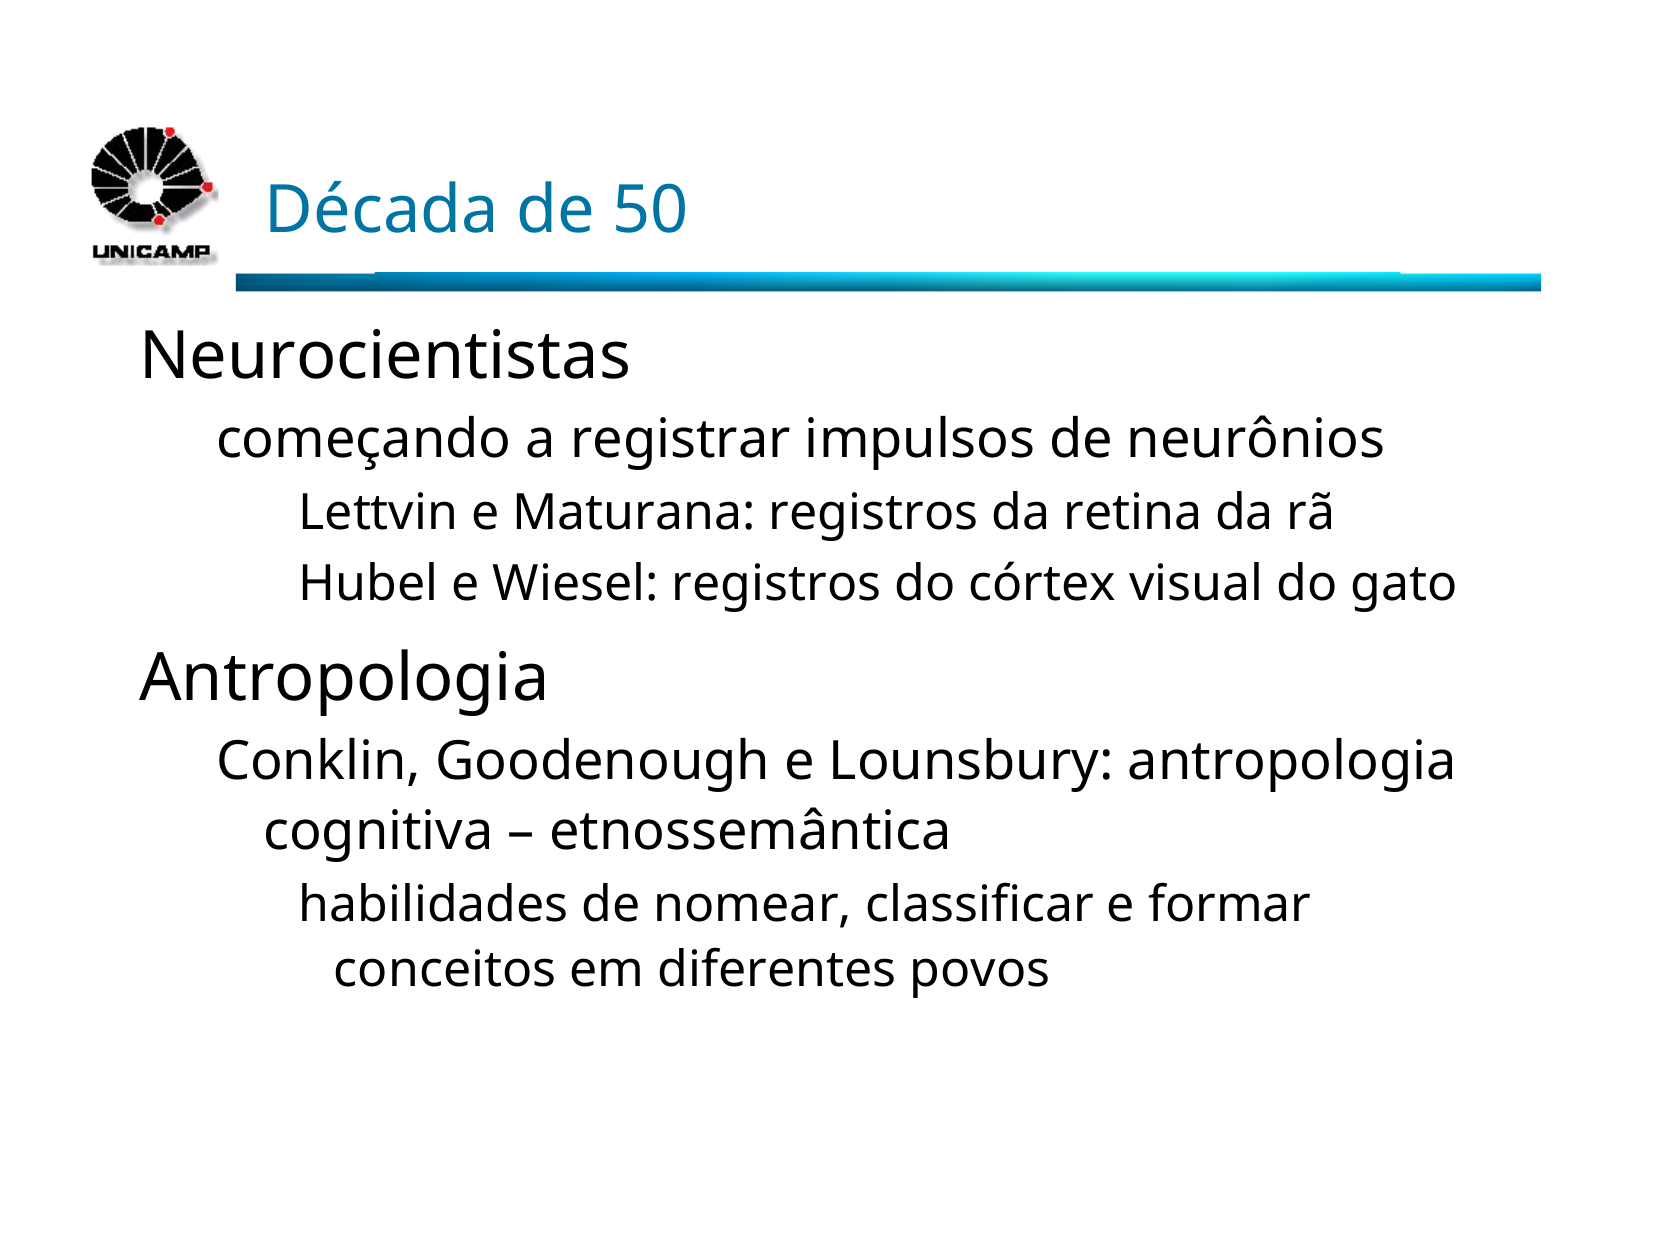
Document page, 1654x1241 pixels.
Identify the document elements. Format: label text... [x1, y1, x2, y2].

list Neurocientistas começando a registrar impulsos de neurônios Lettvin e Maturana: registros da retina da rã Hubel e Wiesel: registros do córtex visual do gato Antropologia Conklin, Goodenough e Lounsbury: antropologia cognitiva – etnossemântica habilidades de nomear, classificar e formar conceitos em diferentes povos [121, 309, 1534, 1182]
title Década de 50 [264, 42, 1534, 250]
picture [125, 272, 1654, 295]
